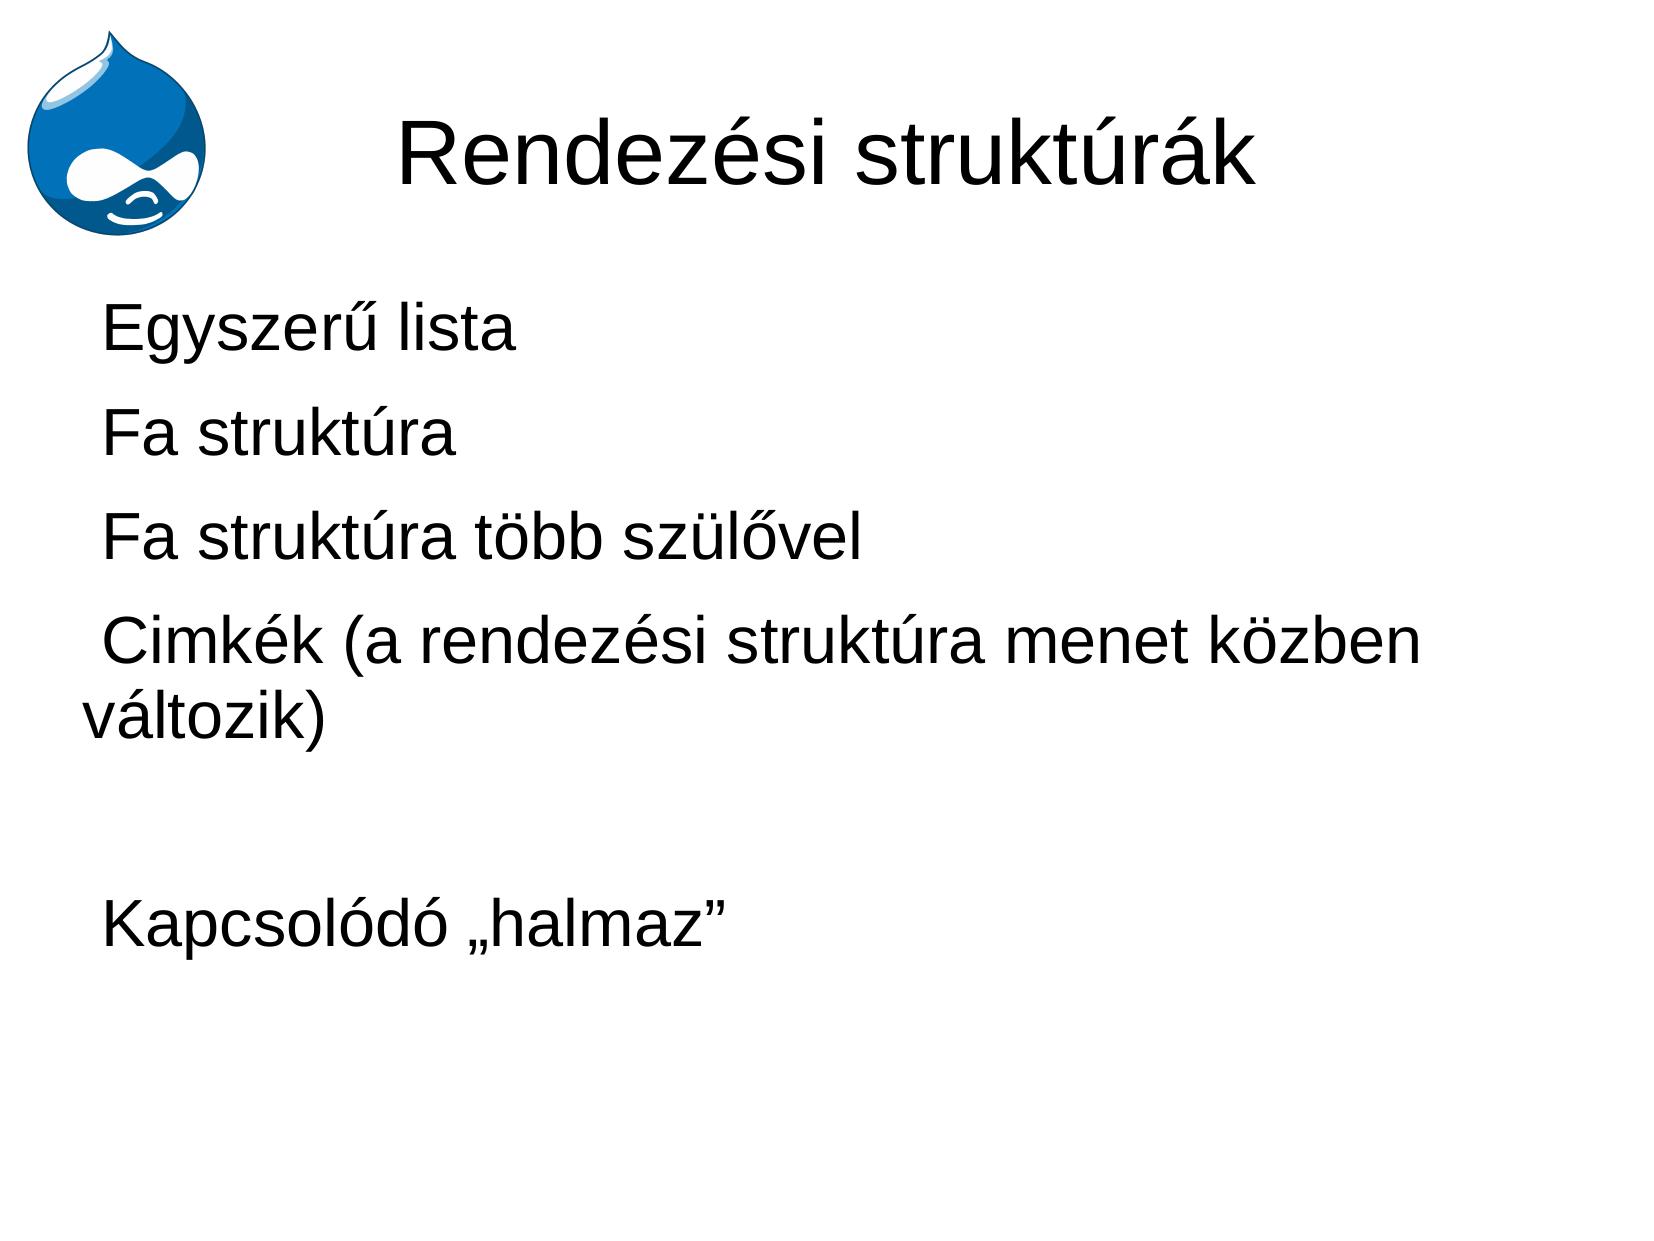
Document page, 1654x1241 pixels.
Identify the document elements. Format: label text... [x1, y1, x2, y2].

list Egyszerű lista Fa struktúra Fa struktúra több szülővel Cimkék (a rendezési struktúra menet közben változik) Kapcsolódó „halmaz” [82, 290, 1571, 1109]
picture [26, 29, 207, 237]
title Rendezési struktúrák [82, 49, 1571, 257]
